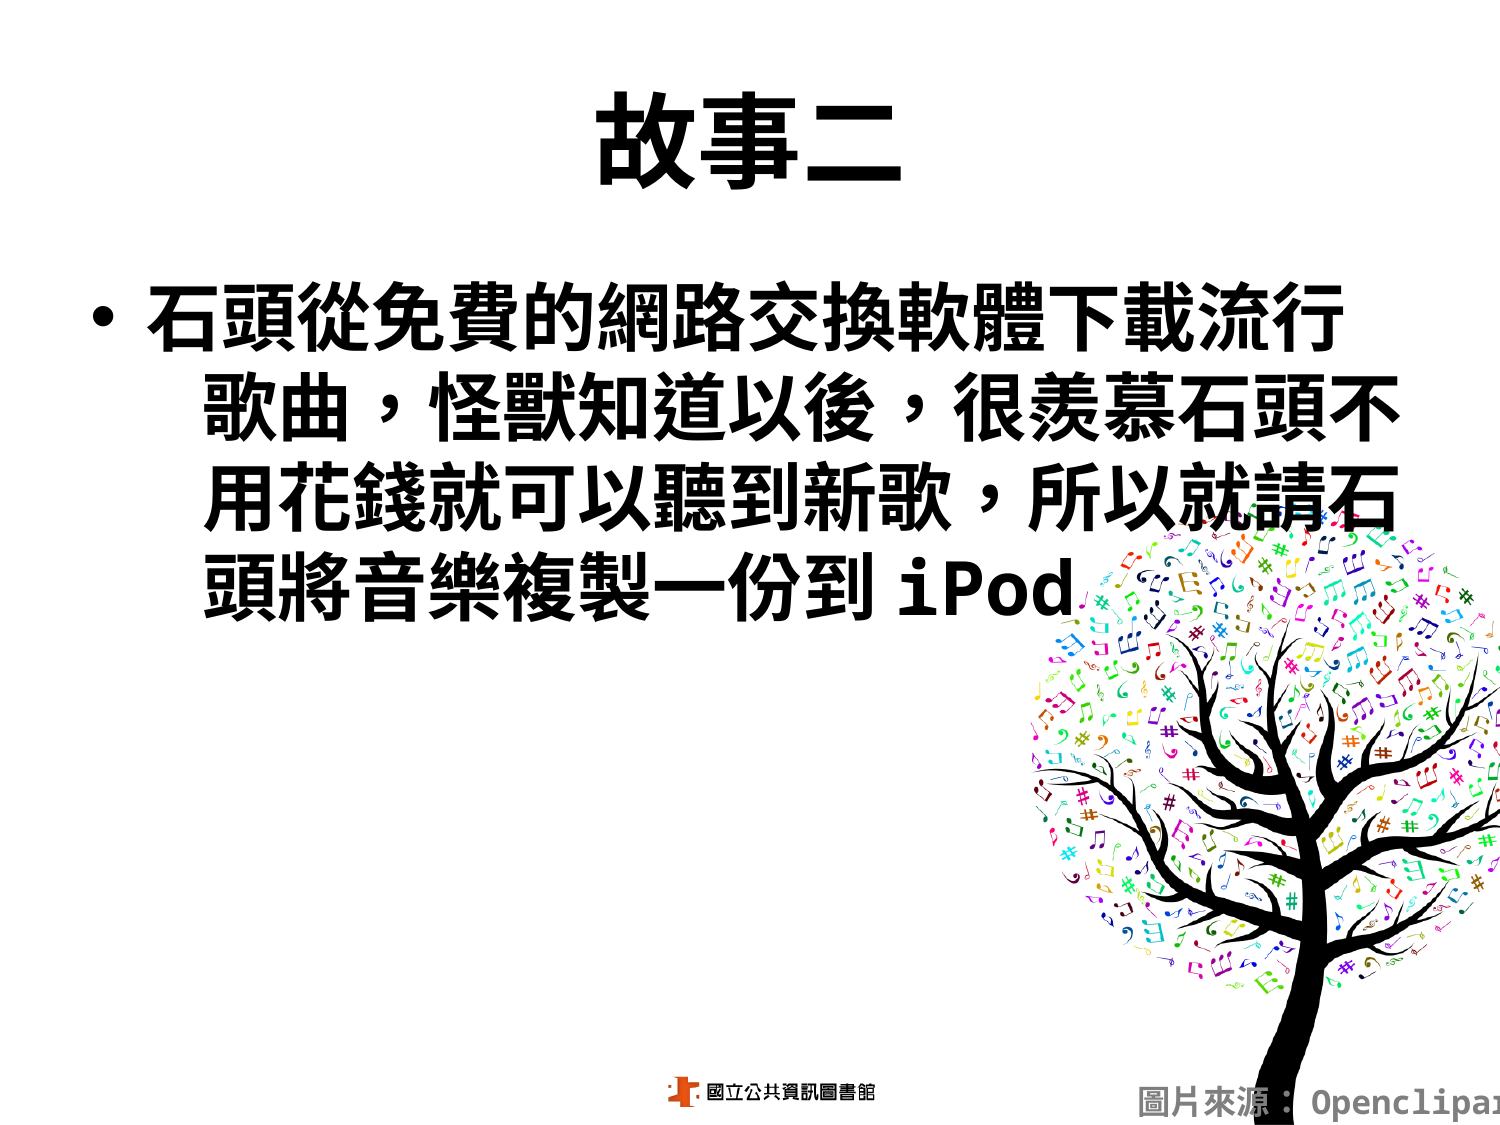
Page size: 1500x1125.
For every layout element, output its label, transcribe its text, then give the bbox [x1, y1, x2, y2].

text_box 圖片來源：Openclipart [1122, 1073, 1500, 1125]
picture [1029, 503, 1500, 1125]
title 故事二 [75, 45, 1426, 233]
list 石頭從免費的網路交換軟體下載流行歌曲，怪獸知道以後，很羨慕石頭不用花錢就可以聽到新歌，所以就請石頭將音樂複製一份到iPod [75, 262, 1426, 1005]
